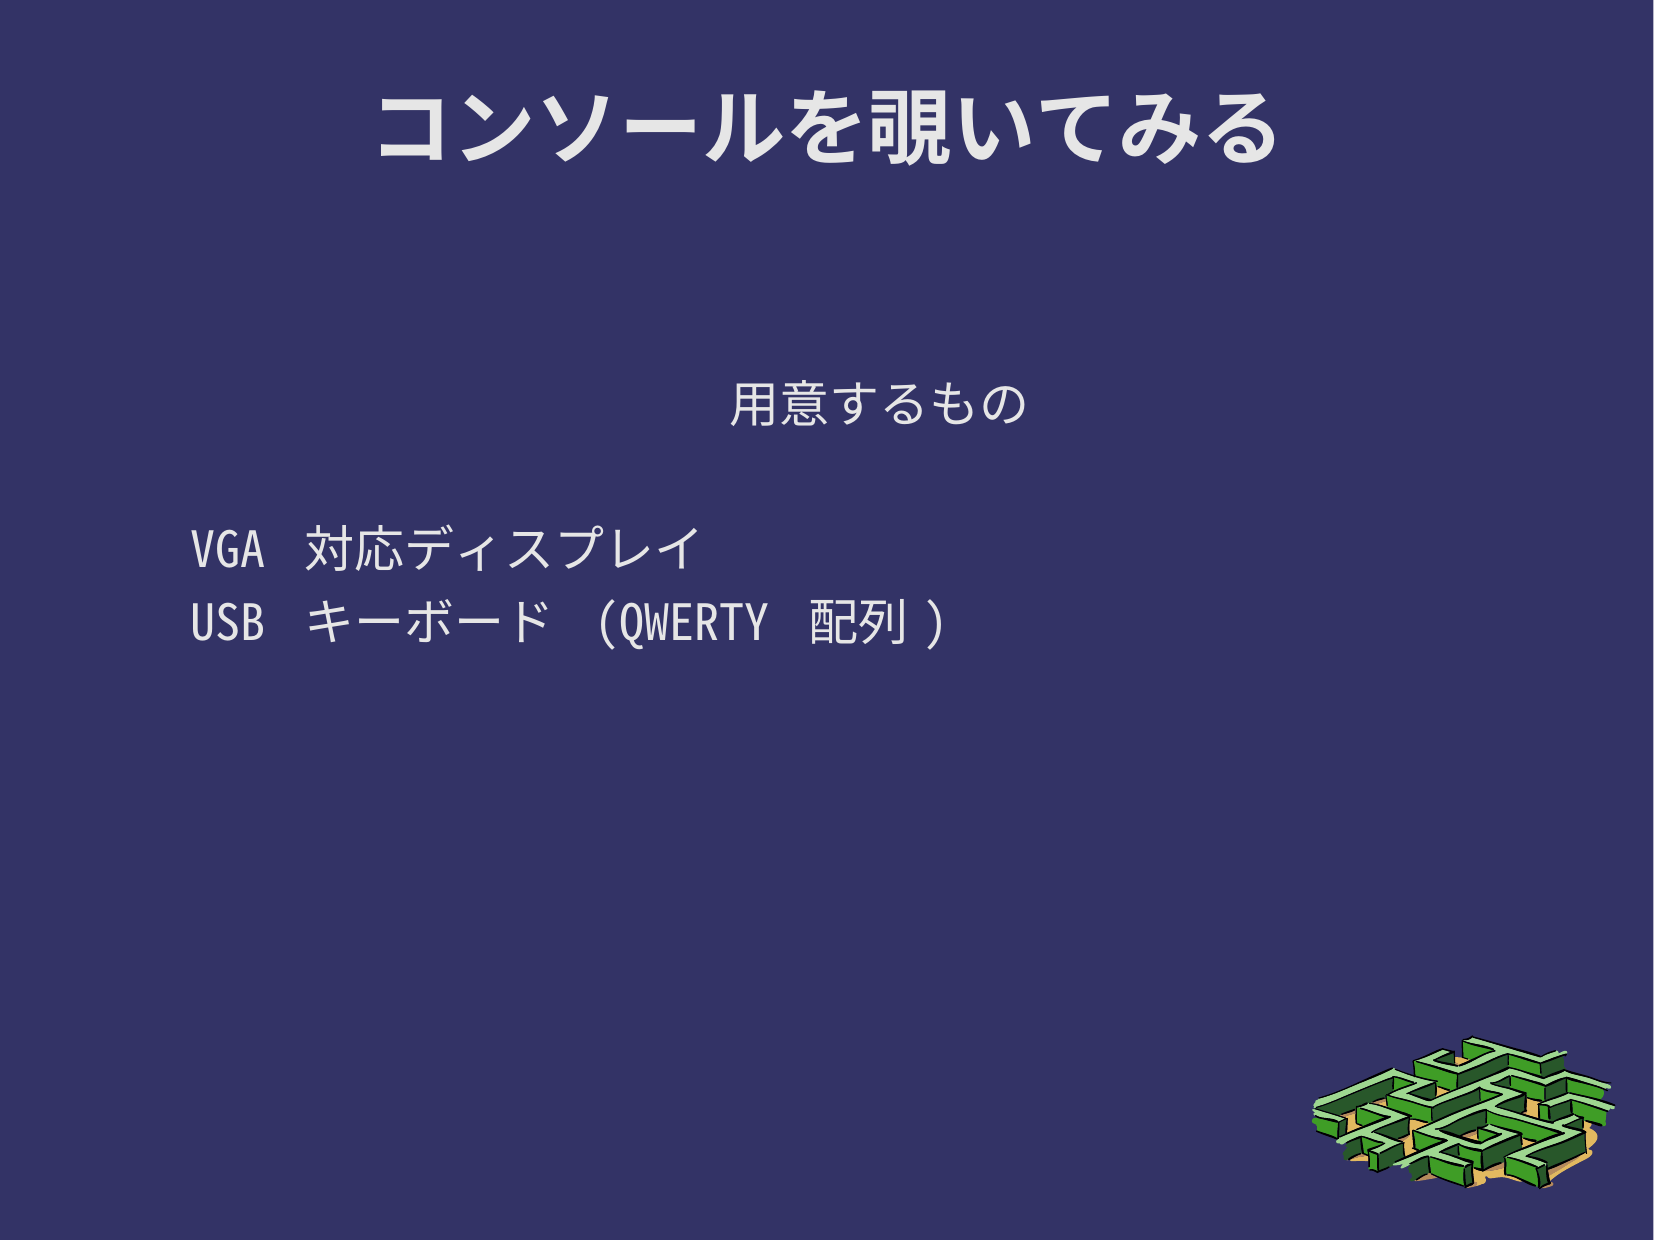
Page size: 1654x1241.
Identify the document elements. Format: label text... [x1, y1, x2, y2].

list 用意するもの VGA 対応ディスプレイ USB キーボード (QWERTY 配列) [178, 364, 1570, 1147]
title コンソールを覗いてみる [121, 19, 1534, 227]
